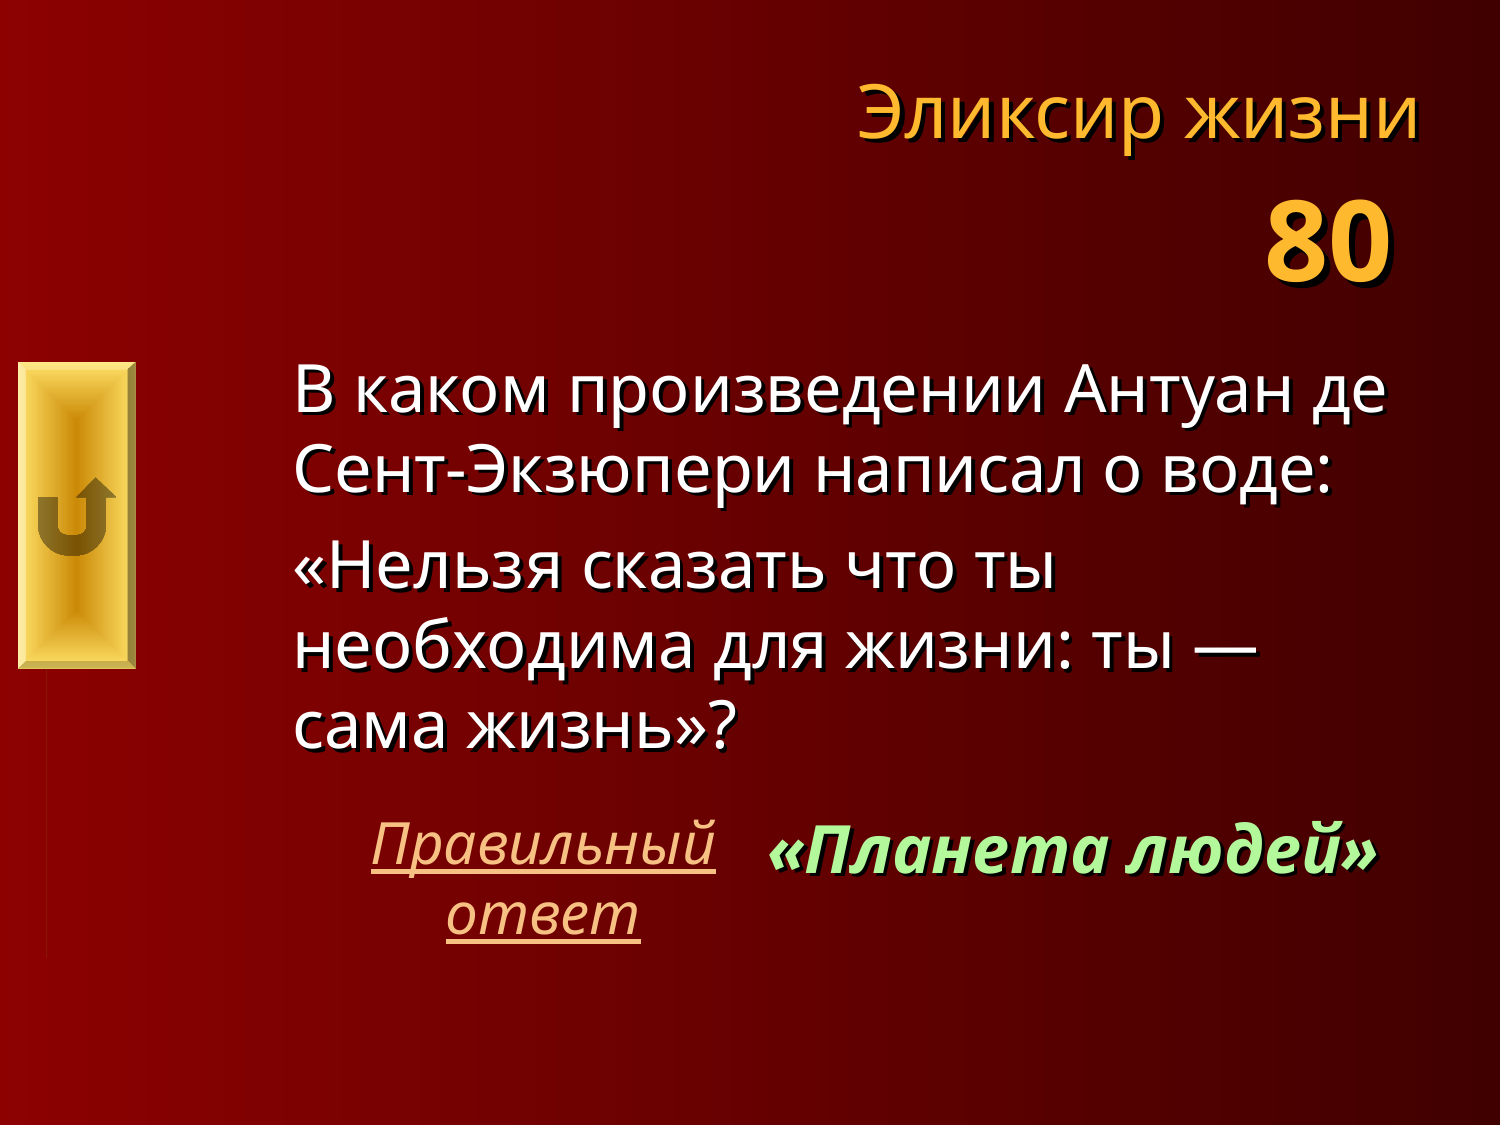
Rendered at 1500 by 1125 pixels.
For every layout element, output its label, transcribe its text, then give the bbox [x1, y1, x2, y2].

subtitle В каком произведении Антуан де Сент-Экзюпери написал о воде: «Нельзя сказать что ты необходима для жизни: ты — сама жизнь»? [277, 337, 1447, 850]
text_box «Планета людей» [253, 798, 1412, 1094]
title Эликсир жизни [797, 54, 1483, 161]
text_box 80 [1234, 160, 1424, 291]
text_box 60 [17, 361, 26, 669]
text_box [19, 361, 136, 669]
text_box Правильный ответ [253, 798, 833, 882]
